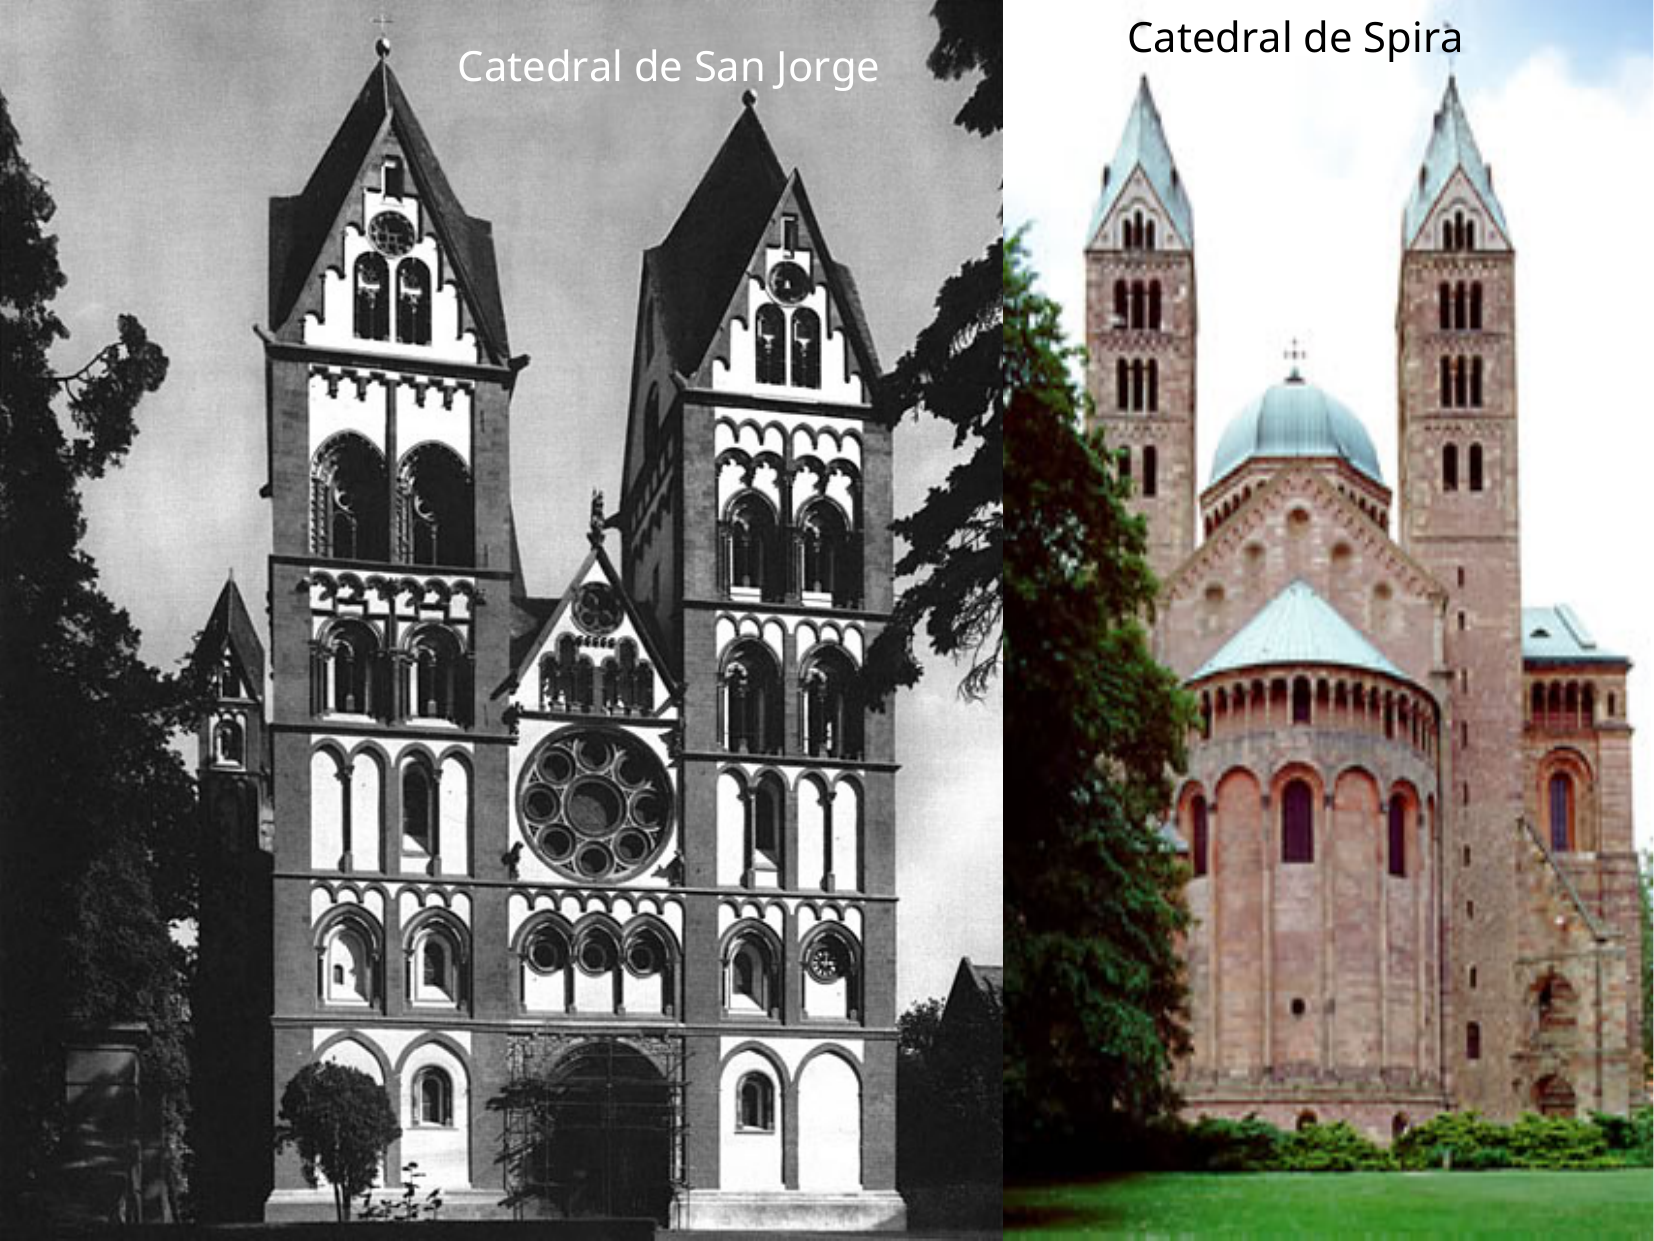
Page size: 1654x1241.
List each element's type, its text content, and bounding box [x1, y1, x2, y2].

text_box Catedral de San Jorge [442, 29, 935, 95]
picture [0, 0, 1654, 1241]
text_box Catedral de Spira [1112, 0, 1502, 66]
